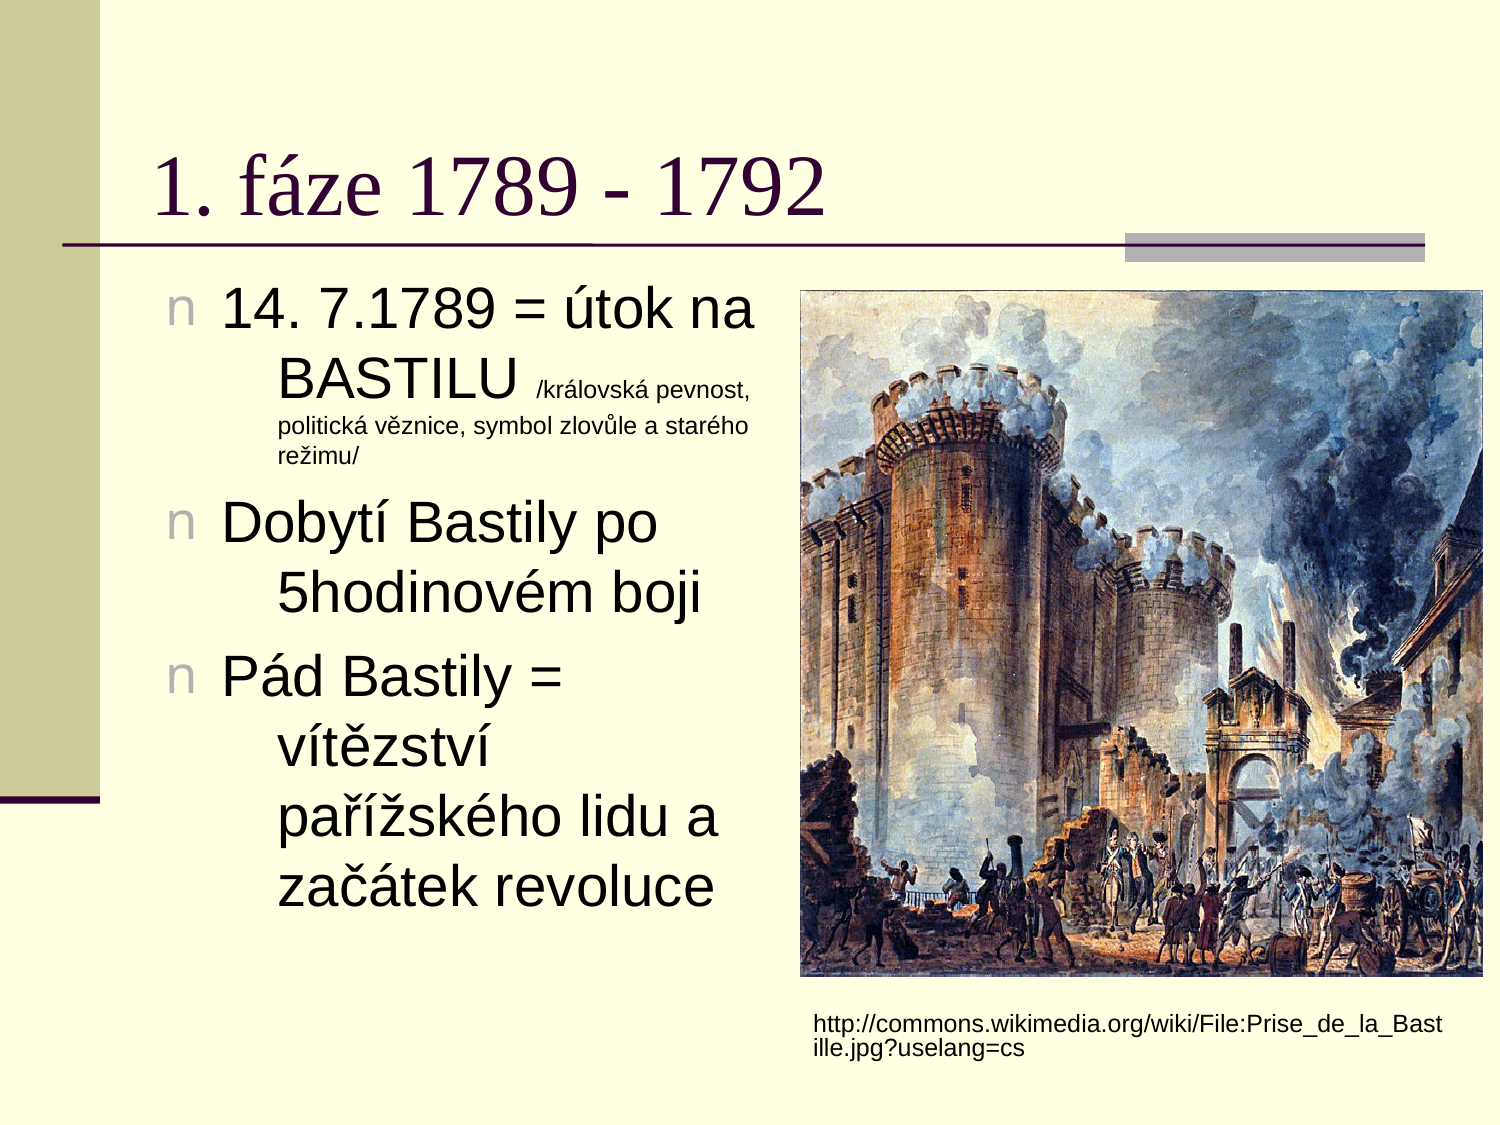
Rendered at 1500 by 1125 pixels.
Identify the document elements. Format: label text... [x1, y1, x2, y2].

list 14. 7.1789 = útok na BASTILU /královská pevnost, politická věznice, symbol zlovůle a starého režimu/ Dobytí Bastily po 5hodinovém boji Pád Bastily = vítězství pařížského lidu a začátek revoluce [150, 262, 775, 1006]
text_box http://commons.wikimedia.org/wiki/File:Prise_de_la_Bastille.jpg?uselang=cs [798, 999, 1460, 1075]
title 1. fáze 1789 - 1792 [150, 45, 1426, 234]
picture [800, 290, 1483, 977]
